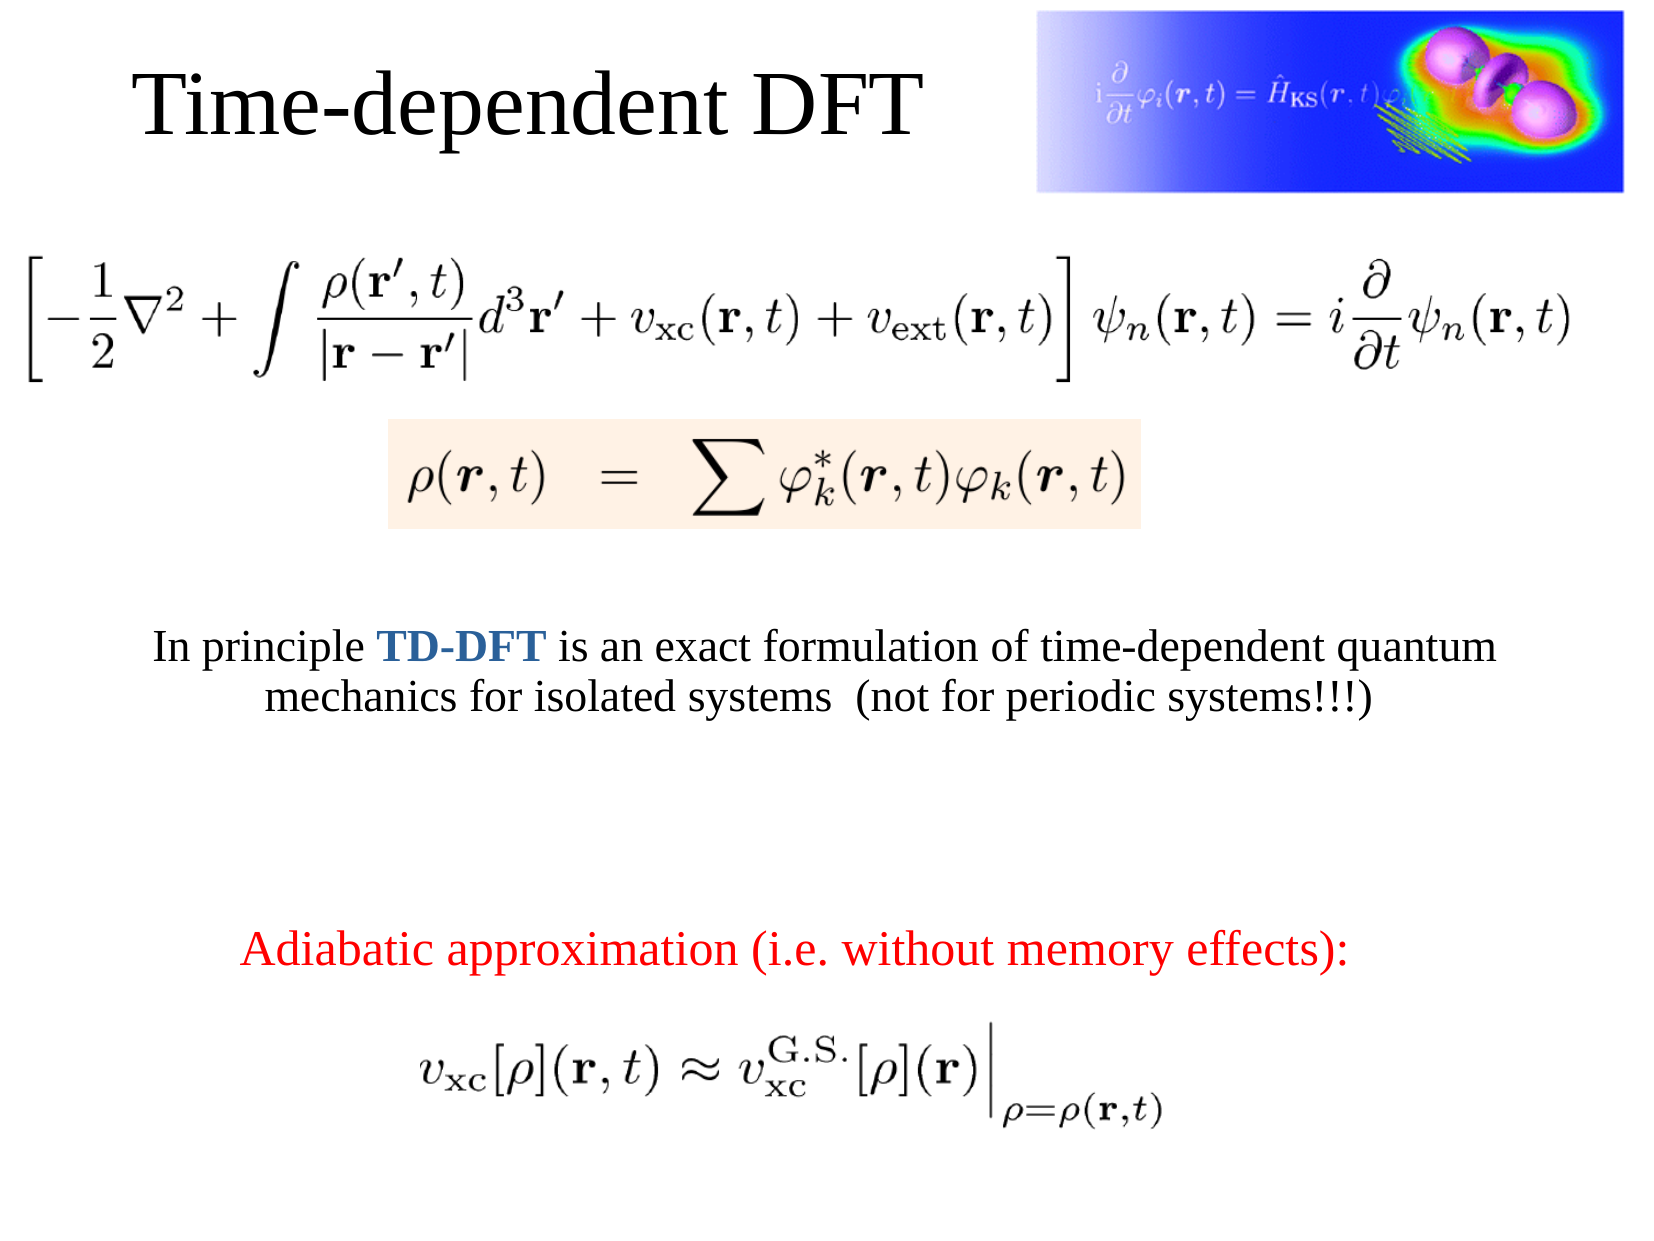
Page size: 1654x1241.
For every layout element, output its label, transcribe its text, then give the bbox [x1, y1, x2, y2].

picture [11, 239, 1576, 391]
text_box In principle TD-DFT is an exact formulation of time-dependent quantum mechanics for isolated systems (not for periodic systems!!!) [45, 612, 1606, 781]
title Time-dependent DFT [67, 45, 991, 162]
picture [420, 1018, 1186, 1140]
picture [388, 419, 1141, 529]
picture [1035, 9, 1626, 196]
text_box Adiabatic approximation (i.e. without memory effects): [15, 912, 1576, 984]
